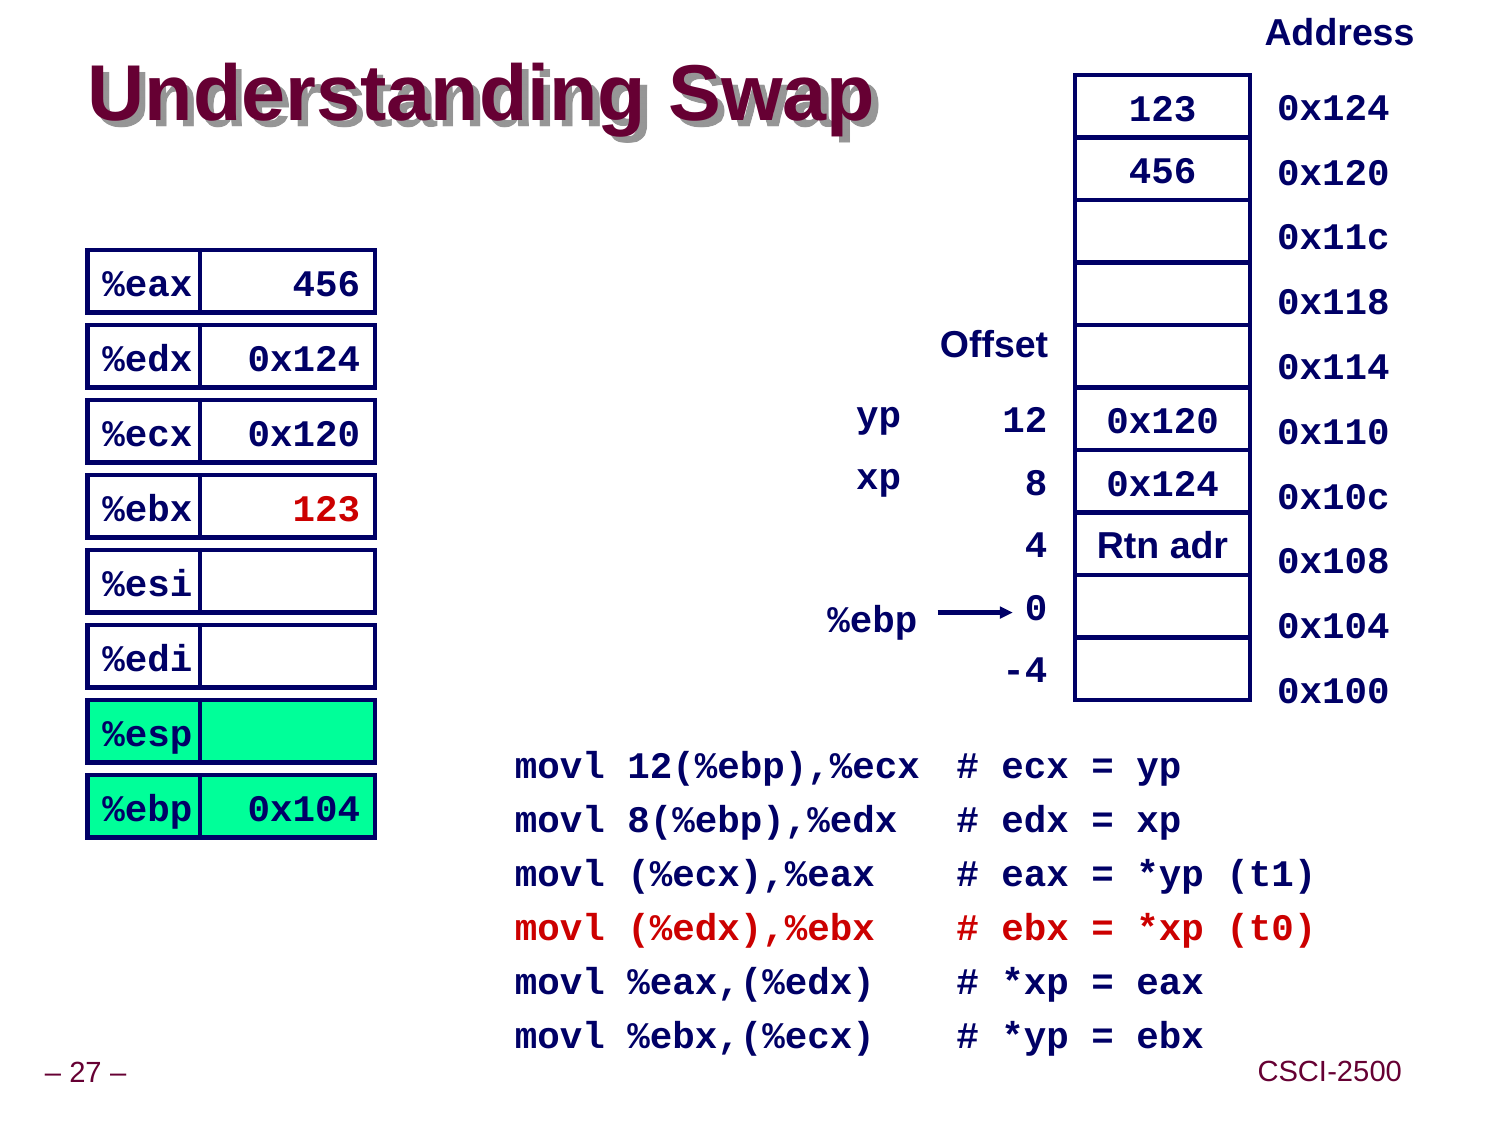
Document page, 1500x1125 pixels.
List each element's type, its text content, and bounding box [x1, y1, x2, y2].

title Understanding Swap [87, 45, 1134, 149]
text_box 0x114 [1262, 334, 1463, 395]
text_box Offset [925, 312, 1064, 373]
text_box 0x120 [1074, 388, 1251, 450]
text_box movl 12(%ebp),%ecx # ecx = yp movl 8(%ebp),%edx # edx = xp movl (%ecx),%eax # eax = *yp (t1) movl (%edx),%ebx # ebx = *xp (t0) movl %eax,(%edx) # *xp = eax movl %ebx,(%ecx) # *yp = ebx [425, 724, 1401, 1064]
text_box %esi [87, 549, 199, 613]
text_box 456 [1074, 137, 1251, 200]
text_box 0x104 [1262, 593, 1463, 655]
text_box %edi [87, 624, 199, 688]
text_box %ebx [87, 474, 199, 538]
text_box 123 [199, 474, 375, 538]
text_box 12 [987, 387, 1085, 448]
text_box 0x110 [1262, 399, 1463, 460]
text_box yp [824, 387, 933, 444]
text_box 123 [1074, 75, 1251, 137]
text_box 0 [987, 574, 1085, 636]
text_box 0x120 [199, 399, 375, 463]
text_box %eax [87, 249, 199, 313]
text_box 456 [199, 249, 375, 313]
text_box %esp [87, 699, 199, 763]
text_box Address [1249, 0, 1430, 61]
text_box 0x108 [1262, 528, 1463, 590]
text_box %ebp [87, 774, 199, 838]
text_box 0x120 [1262, 139, 1463, 201]
text_box %ebp [812, 587, 933, 648]
text_box [199, 699, 375, 763]
text_box Rtn adr [1074, 512, 1251, 575]
text_box 0x104 [199, 774, 375, 838]
text_box 0x118 [1262, 269, 1463, 330]
text_box -4 [987, 637, 1085, 698]
text_box [199, 549, 375, 613]
text_box [1074, 575, 1251, 700]
text_box %ecx [87, 399, 199, 463]
text_box 8 [987, 449, 1085, 511]
text_box 4 [987, 512, 1085, 573]
text_box 0x124 [1074, 450, 1251, 512]
text_box xp [824, 450, 933, 506]
text_box [199, 624, 375, 688]
text_box 0x100 [1262, 658, 1463, 719]
text_box 0x124 [1262, 74, 1463, 136]
text_box [1074, 200, 1251, 388]
text_box %edx [87, 324, 199, 388]
text_box 0x124 [199, 324, 375, 388]
text_box 0x10c [1262, 463, 1463, 525]
text_box 0x11c [1262, 204, 1463, 266]
